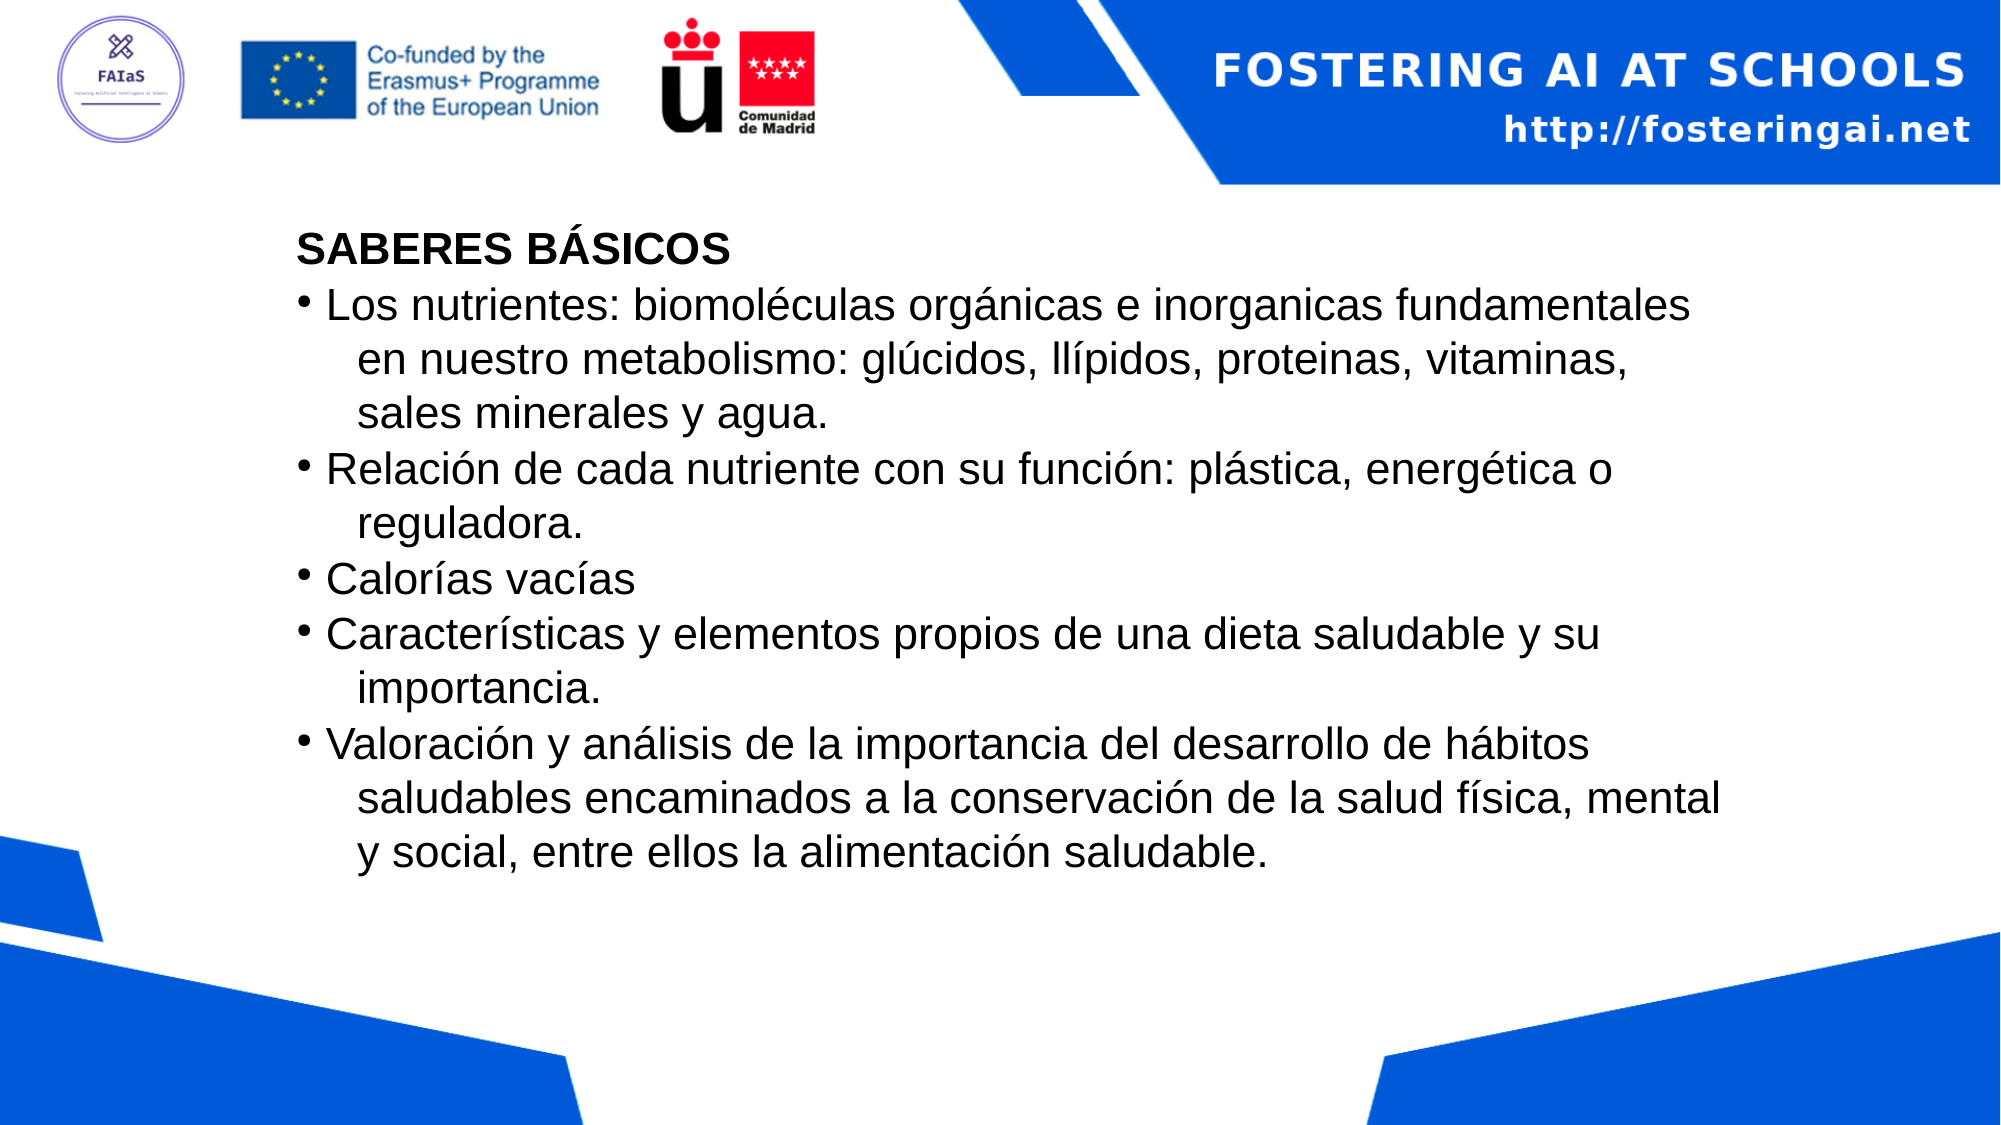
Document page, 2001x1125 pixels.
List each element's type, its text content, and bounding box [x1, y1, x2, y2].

picture [0, 0, 2001, 1125]
subtitle SABERES BÁSICOS Los nutrientes: biomoléculas orgánicas e inorganicas fundamentales en nuestro metabolismo: glúcidos, llípidos, proteinas, vitaminas, sales minerales y agua. Relación de cada nutriente con su función: plástica, energética o reguladora. Calorías vacías Características y elementos propios de una dieta saludable y su importancia. Valoración y análisis de la importancia del desarrollo de hábitos saludables encaminados a la conservación de la salud física, mental y social, entre ellos la alimentación saludable. [249, 212, 1750, 885]
